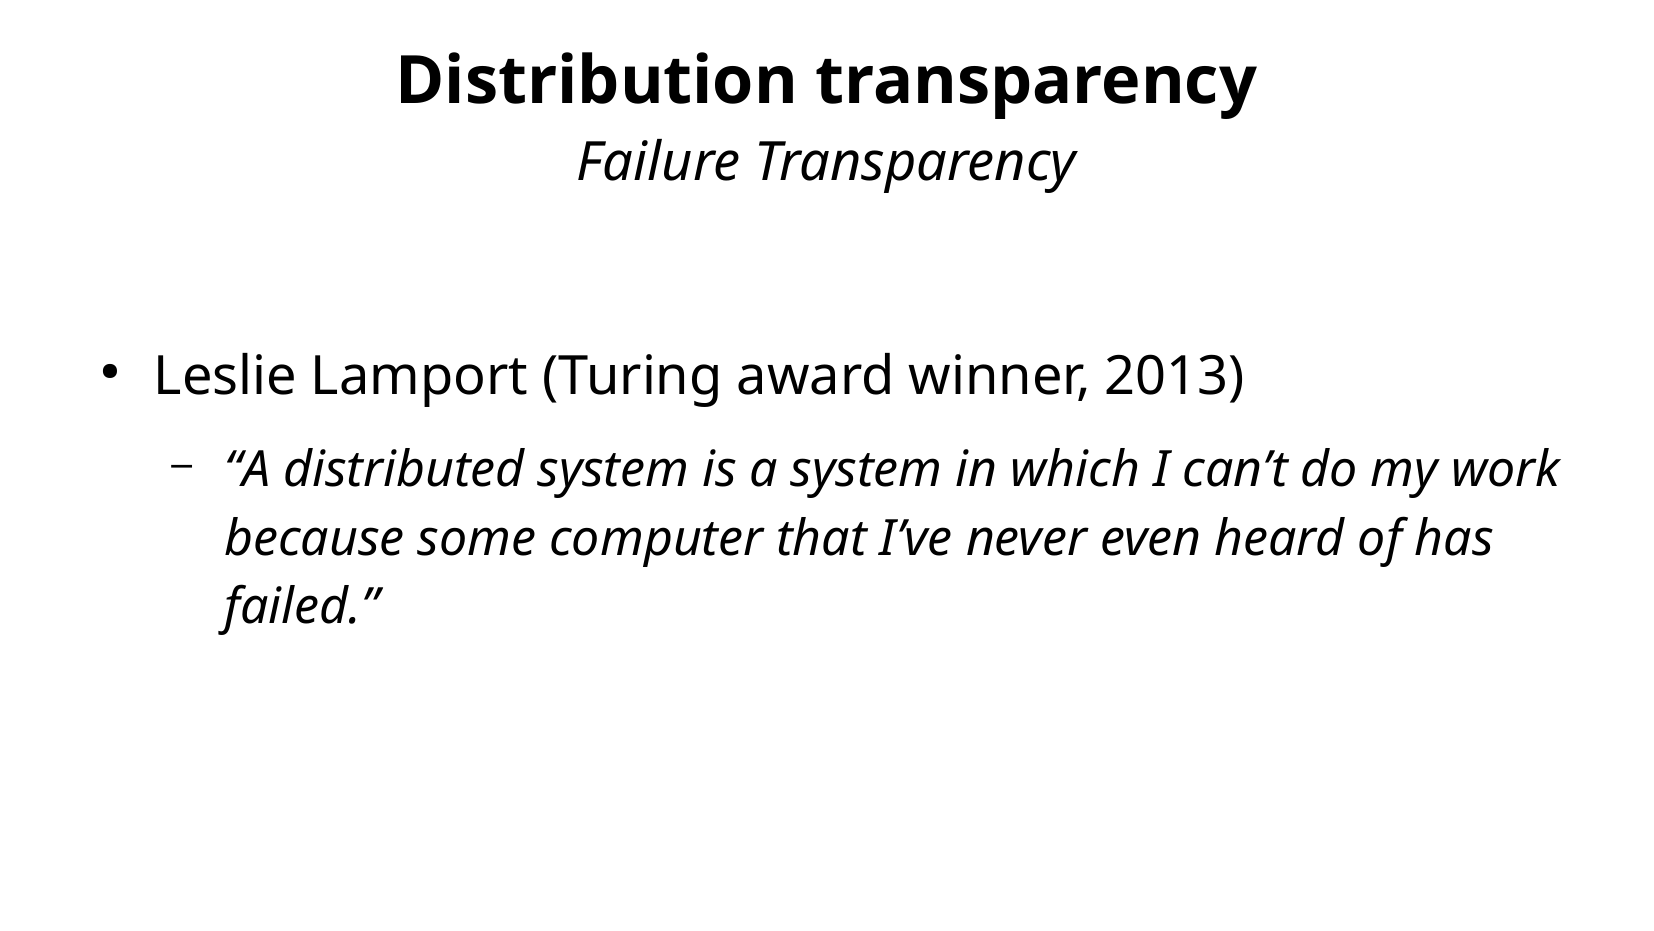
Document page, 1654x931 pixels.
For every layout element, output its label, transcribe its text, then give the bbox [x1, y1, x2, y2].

title Distribution transparency Failure Transparency [82, 36, 1571, 193]
list Leslie Lamport (Turing award winner, 2013) “A distributed system is a system in which I can’t do my work because some computer that I’ve never even heard of has failed.” [82, 217, 1571, 757]
